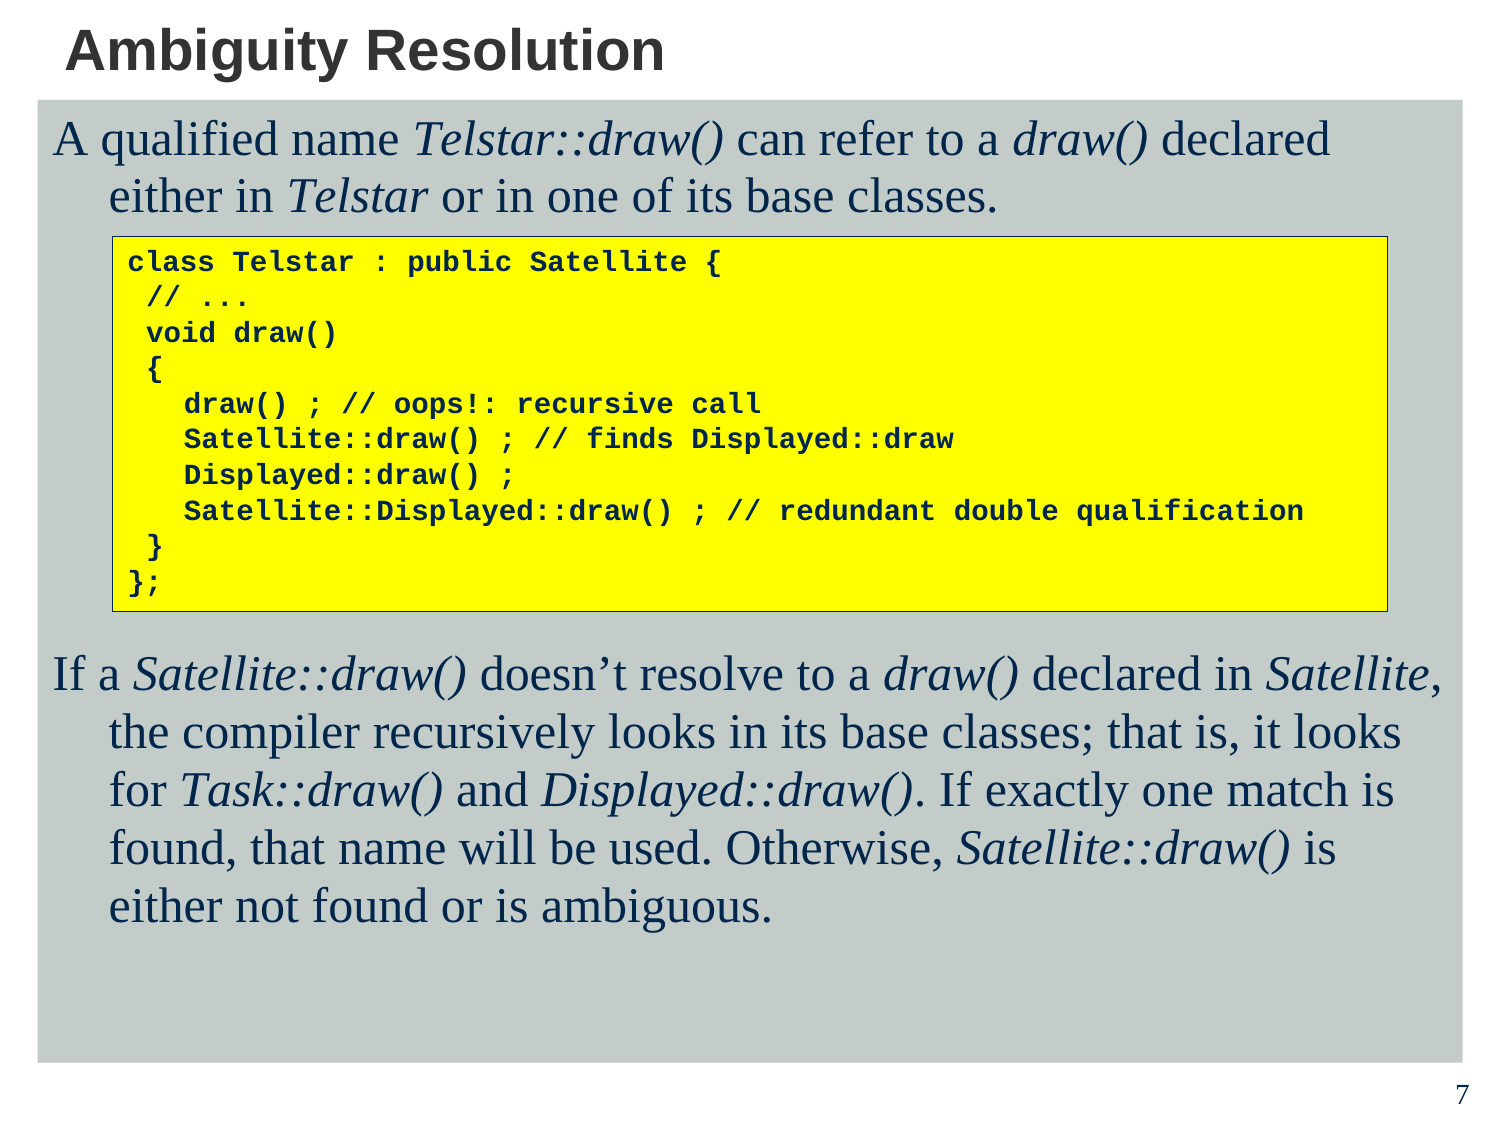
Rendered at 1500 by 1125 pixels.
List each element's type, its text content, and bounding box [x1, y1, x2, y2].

text_box class Telstar : public Satellite { // ... void draw() { draw() ; // oops!: recursive call Satellite::draw() ; // finds Displayed::draw Displayed::draw() ; Satellite::Displayed::draw() ; // redundant double qualification } }; [112, 236, 1388, 643]
list A qualified name Telstar::draw() can refer to a draw() declared either in Telstar or in one of its base classes. If a Satellite::draw() doesn’t resolve to a draw() declared in Satellite, the compiler recursively looks in its base classes; that is, it looks for Task::draw() and Displayed::draw(). If exactly one match is found, that name will be used. Otherwise, Satellite::draw() is either not found or is ambiguous. [37, 99, 1463, 1063]
title Ambiguity Resolution [50, 0, 1450, 91]
